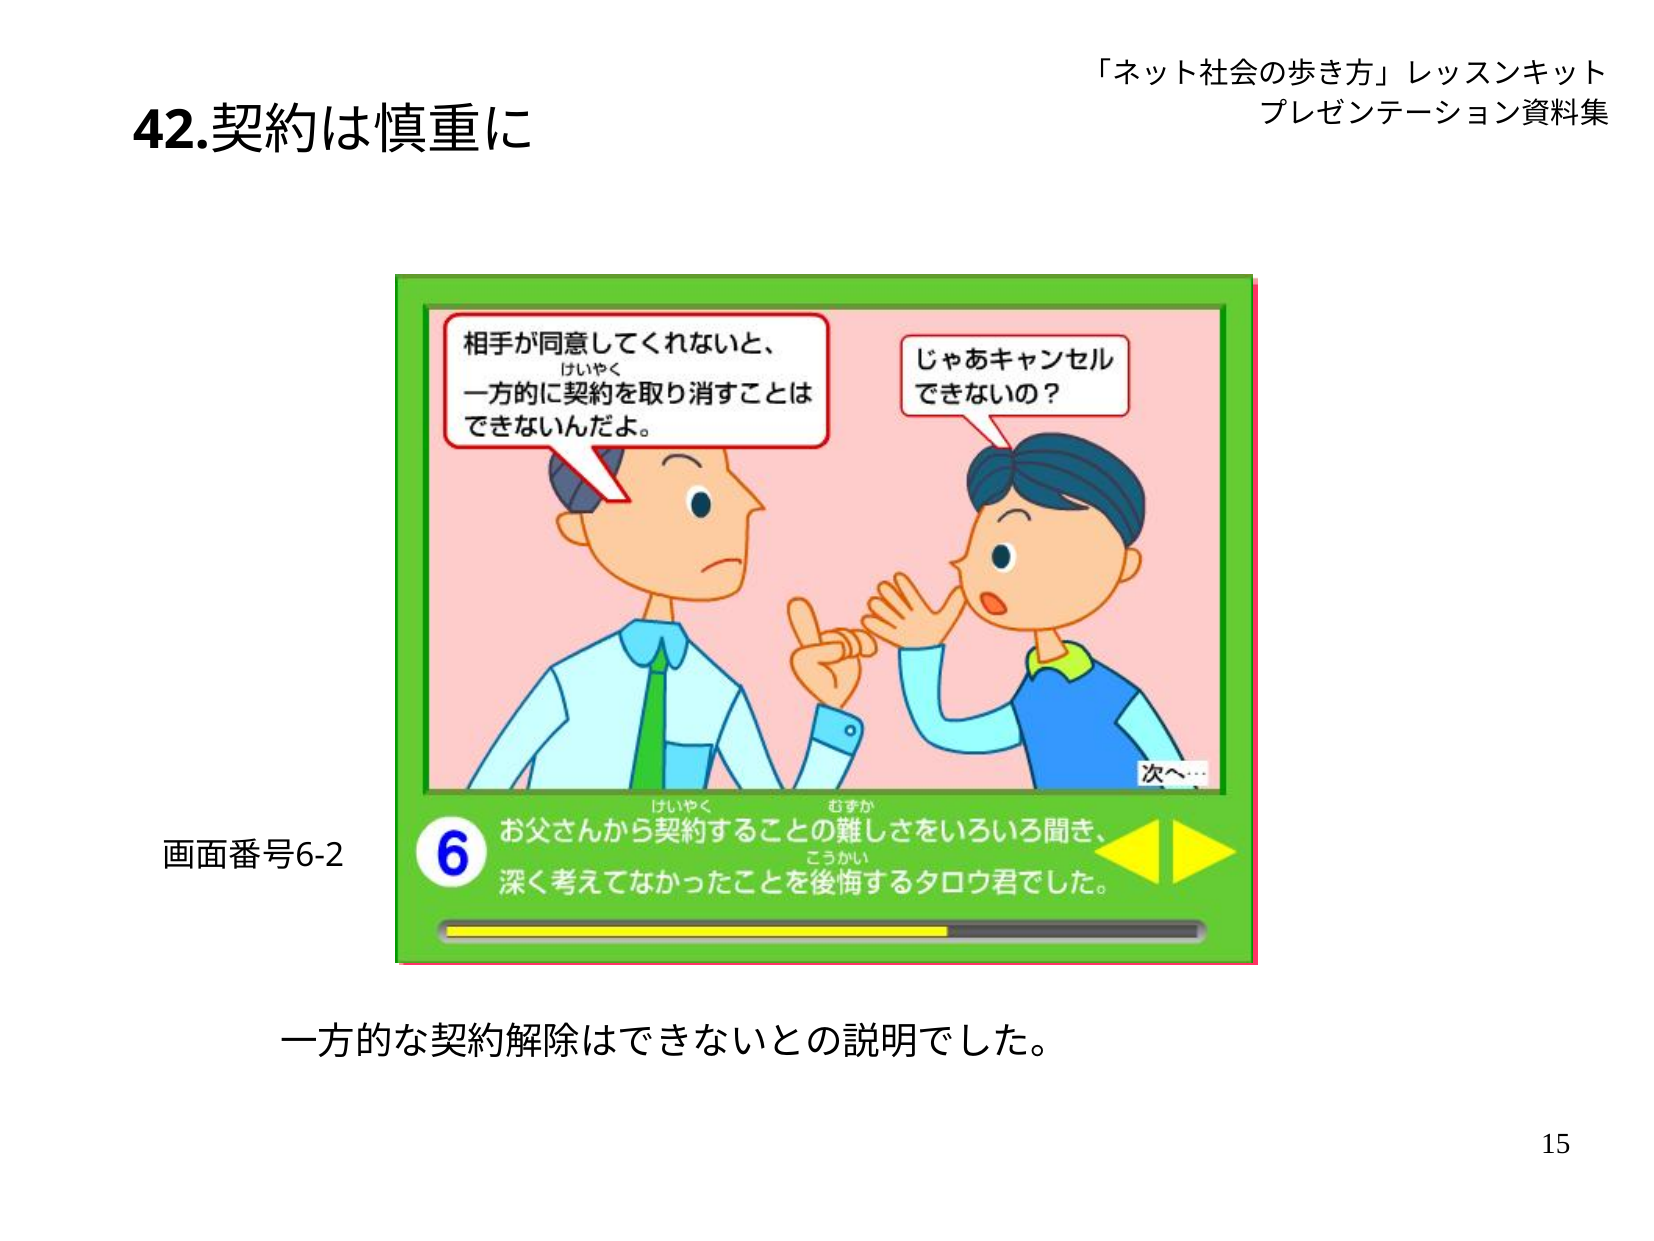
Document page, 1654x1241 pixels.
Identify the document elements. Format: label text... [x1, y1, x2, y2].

picture [395, 274, 1258, 965]
text_box 42.契約は慎重に [118, 88, 1241, 169]
text_box 一方的な契約解除はできないとの説明でした。 [265, 1003, 1447, 1074]
text_box 画面番号6-2 [147, 826, 384, 882]
text_box 「ネット社会の歩き方」レッスンキット プレゼンテーション資料集 [1062, 44, 1625, 139]
